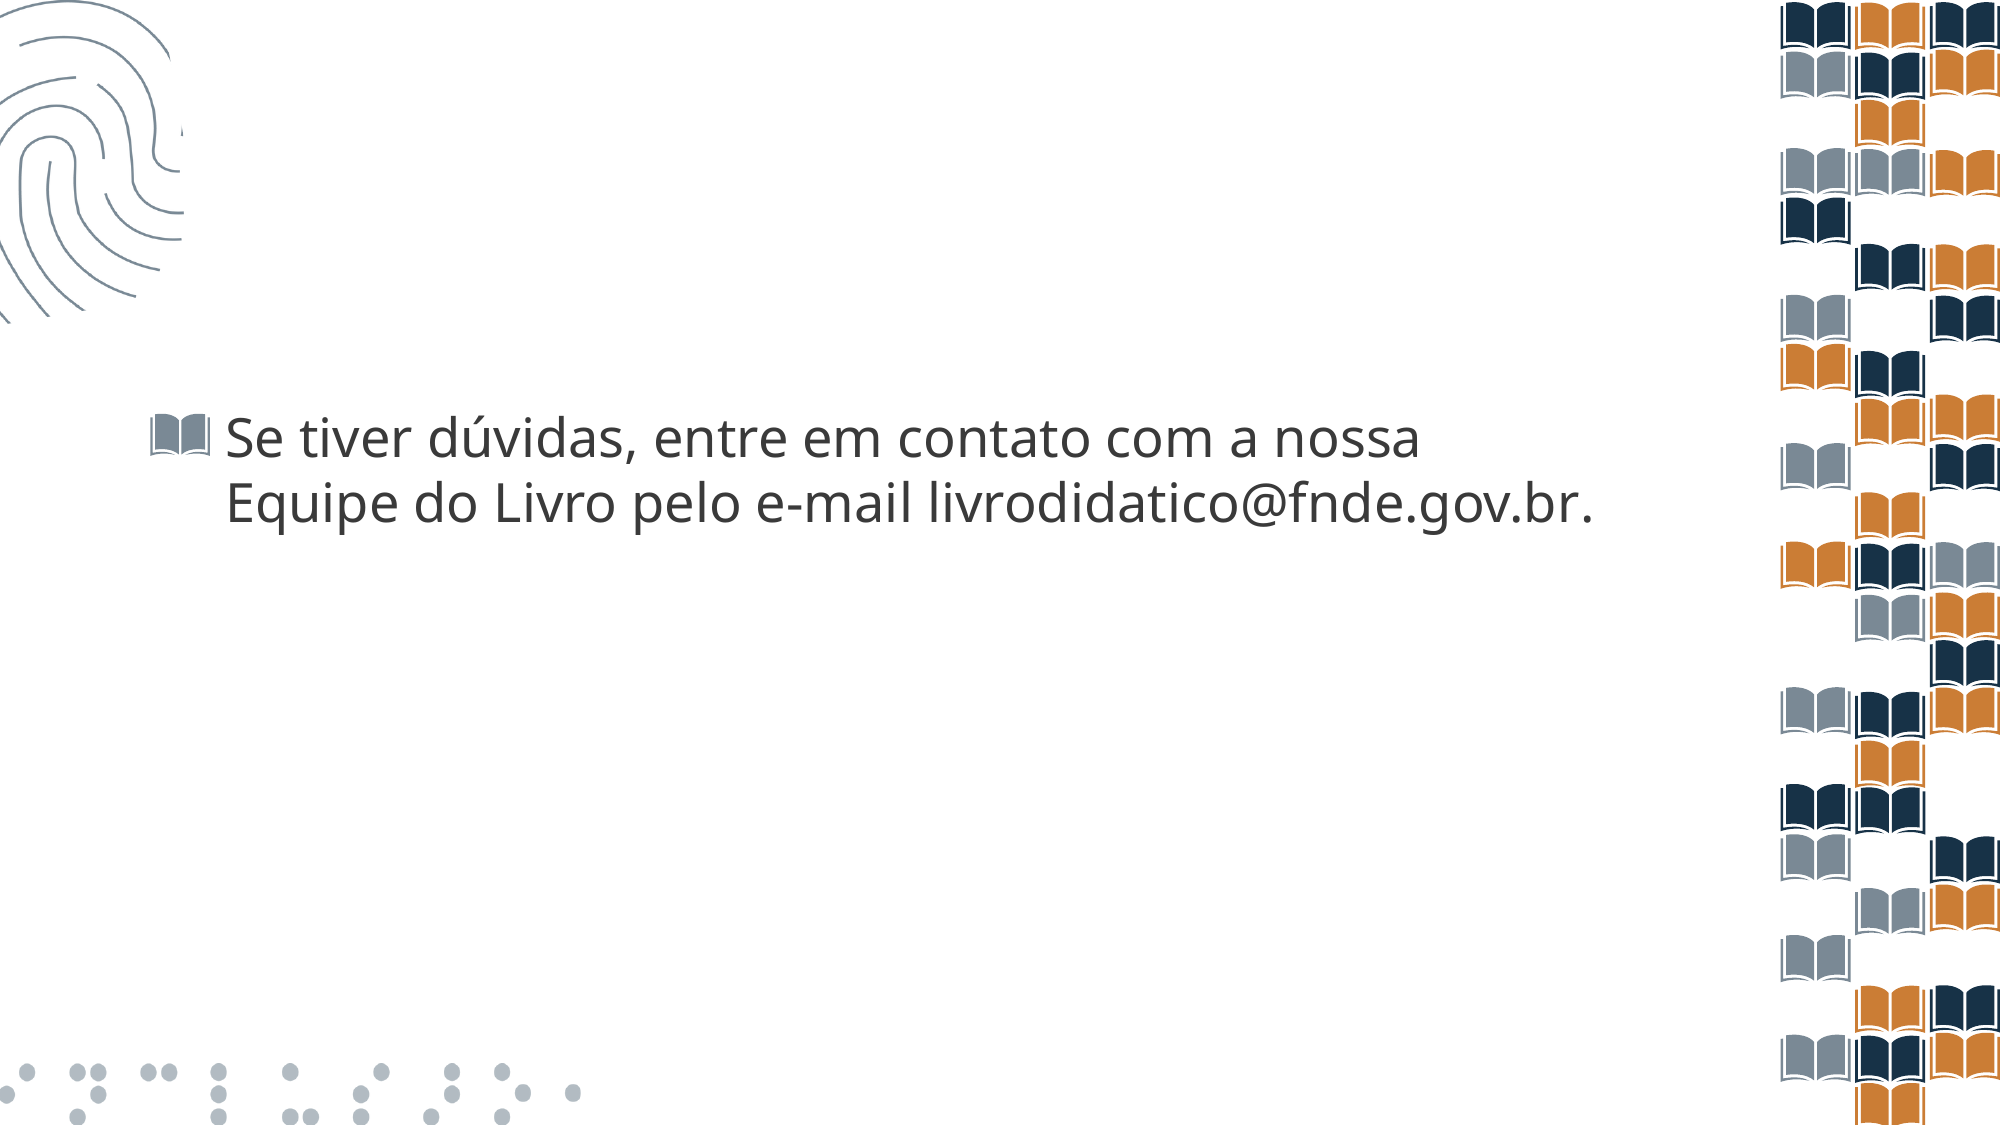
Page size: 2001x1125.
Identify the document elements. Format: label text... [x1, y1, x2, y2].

text_box [1929, 539, 2000, 735]
text_box [150, 411, 209, 456]
text_box [1855, 983, 1926, 1125]
text_box [1780, 781, 1851, 882]
text_box [1855, 541, 1926, 591]
text_box [1929, 0, 2000, 97]
text_box [1929, 392, 2000, 492]
text_box [1855, 348, 1926, 447]
text_box [1929, 834, 2000, 932]
text_box [1855, 885, 1926, 936]
text_box Se tiver dúvidas, entre em contato com a nossa Equipe do Livro pelo e-mail livrodidatico@fnde.gov.br. [209, 395, 1772, 595]
text_box [1780, 292, 1851, 392]
text_box [1929, 293, 2000, 343]
text_box [1855, 592, 1926, 643]
text_box [1780, 684, 1851, 735]
text_box [1780, 440, 1851, 491]
text_box [0, 1063, 581, 1125]
text_box [1855, 0, 1926, 197]
text_box [1855, 689, 1926, 835]
text_box [1929, 983, 2000, 1081]
text_box [1780, 932, 1851, 983]
text_box [0, 0, 210, 326]
text_box [1780, 539, 1851, 589]
text_box [1929, 242, 2000, 292]
text_box [1780, 0, 1851, 99]
text_box [1780, 1032, 1851, 1082]
text_box [1855, 241, 1926, 292]
text_box [1855, 490, 1926, 540]
text_box [1780, 145, 1851, 245]
text_box [1929, 147, 2000, 198]
